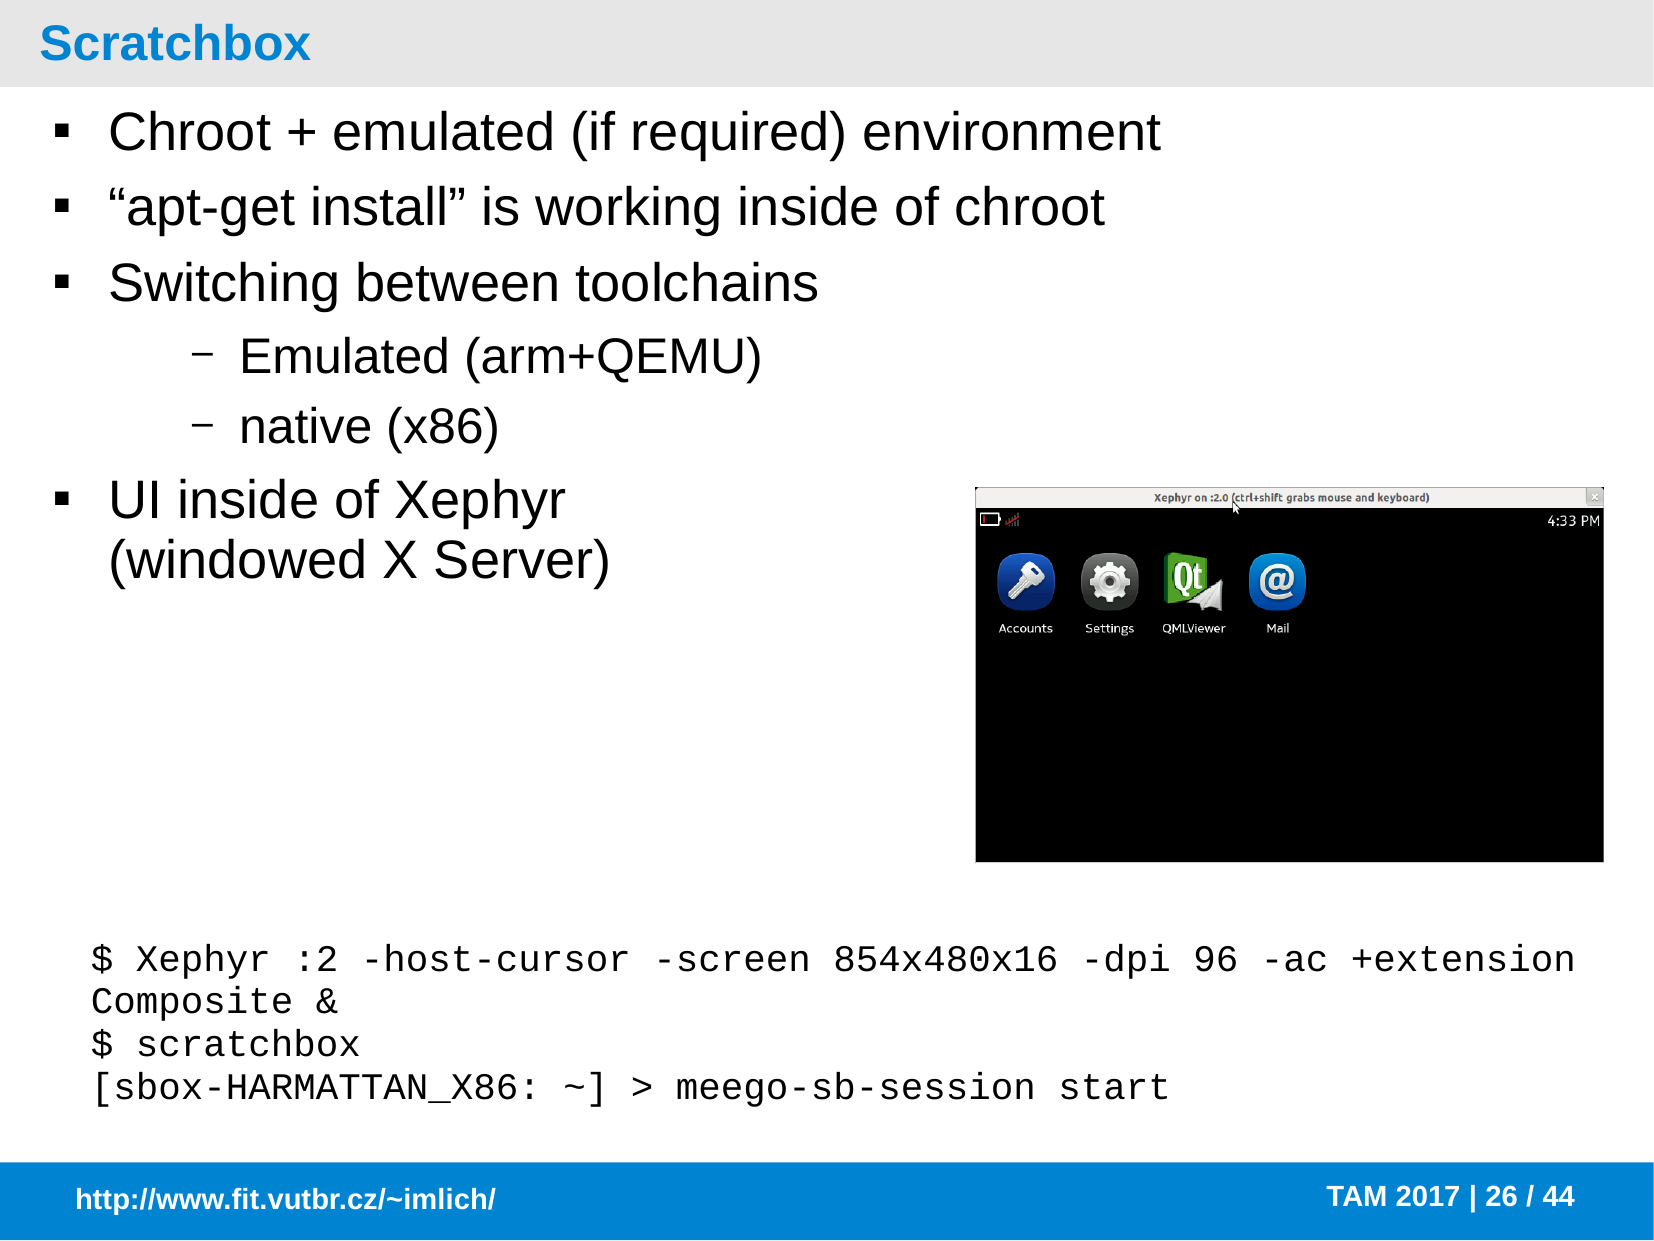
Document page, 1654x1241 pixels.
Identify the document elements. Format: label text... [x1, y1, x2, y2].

title Scratchbox [39, 5, 1615, 81]
text_box $ Xephyr :2 -host-cursor -screen 854x480x16 -dpi 96 -ac +extension Composite & $ scratchbox [sbox-HARMATTAN_X86: ~] > meego-sb-session start [76, 932, 1591, 1118]
picture [975, 487, 1604, 863]
list Chroot + emulated (if required) environment “apt-get install” is working inside of chroot Switching between toolchains Emulated (arm+QEMU) native (x86) UI inside of Xephyr (windowed X Server) [37, 101, 1613, 1126]
